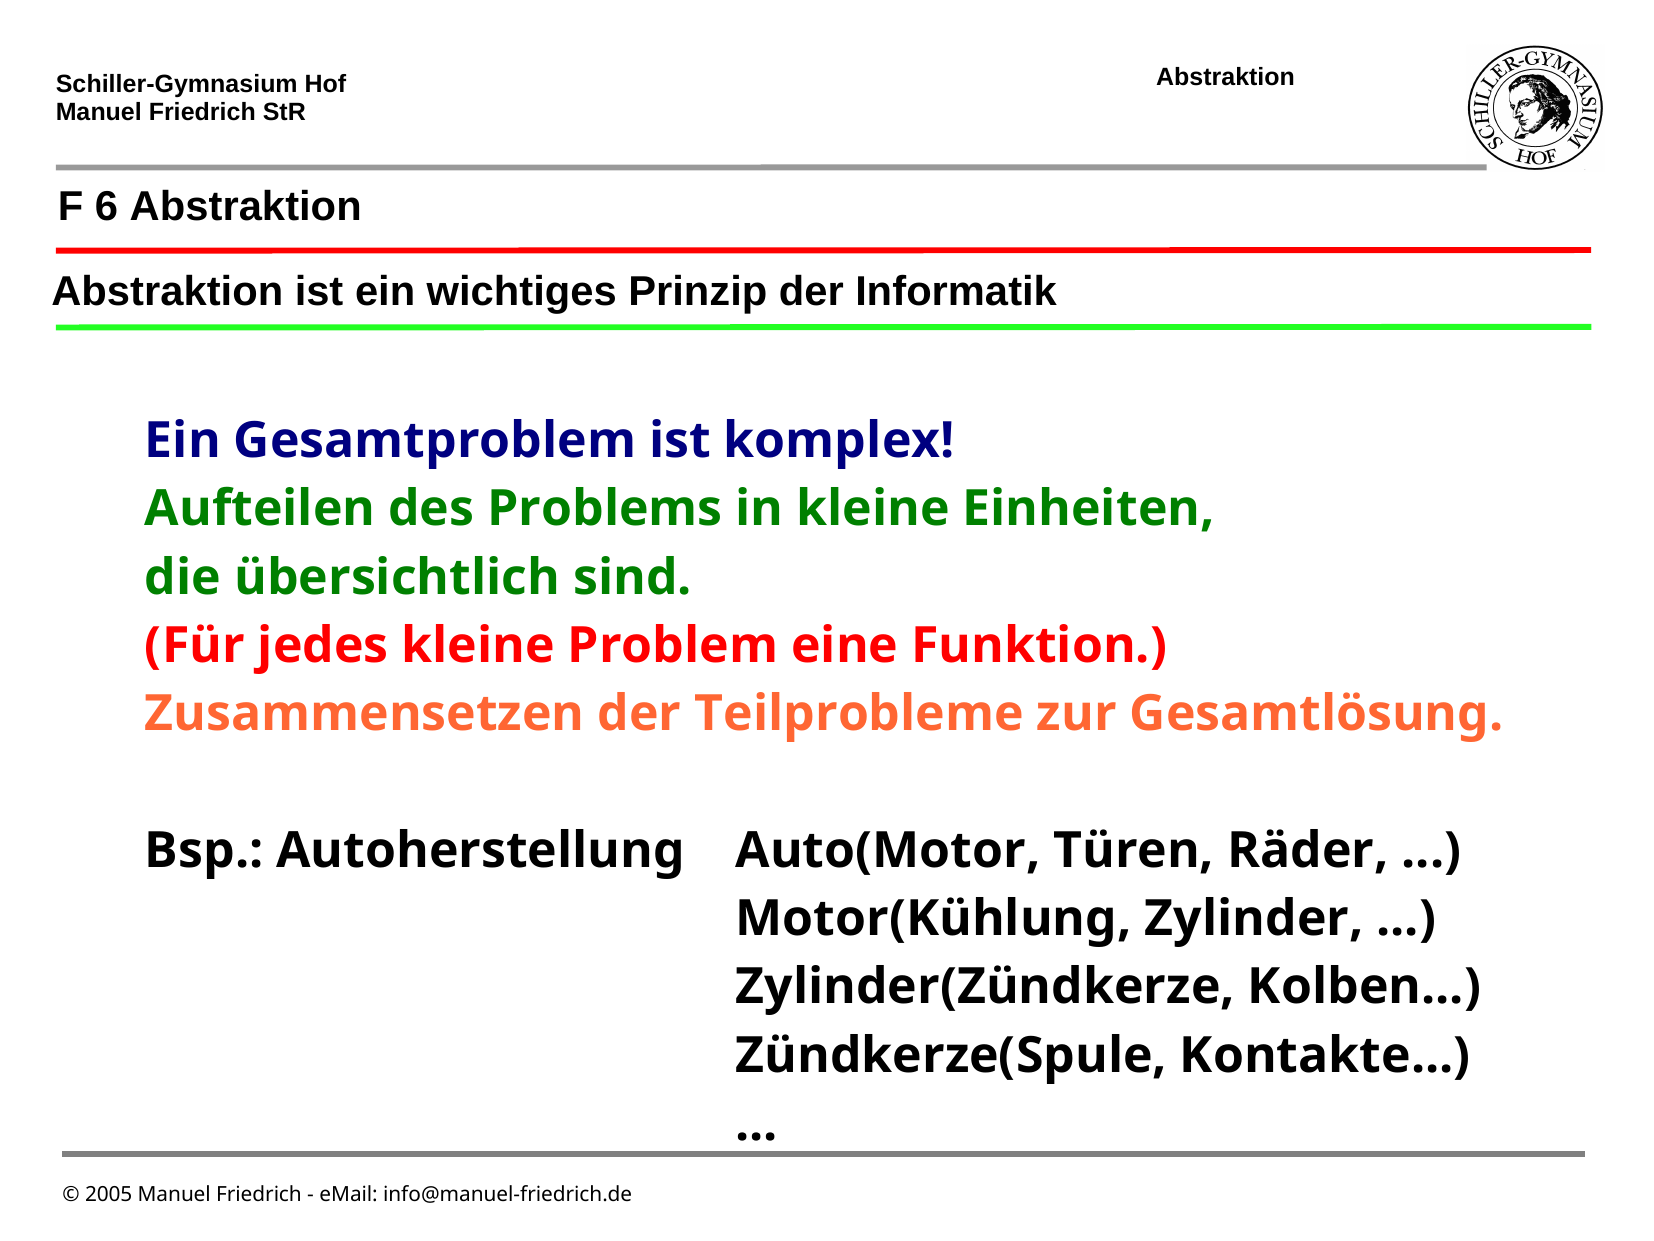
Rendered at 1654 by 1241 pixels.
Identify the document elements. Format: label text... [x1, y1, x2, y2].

picture [1466, 44, 1605, 172]
text_box Schiller-Gymnasium Hof Manuel Friedrich StR [55, 69, 396, 129]
text_box © 2005 Manuel Friedrich - eMail: info@manuel-friedrich.de [62, 1178, 1550, 1204]
text_box Abstraktion ist ein wichtiges Prinzip der Informatik [51, 268, 1563, 319]
text_box Abstraktion [1156, 62, 1425, 123]
text_box F 6 Abstraktion [57, 183, 1284, 234]
text_box Ein Gesamtproblem ist komplex! Aufteilen des Problems in kleine Einheiten, die übersichtlich sind. (Für jedes kleine Problem eine Funktion.) Zusammensetzen der Teilprobleme zur Gesamtlösung. Bsp.: Autoherstellung Auto(Motor, Türen, Räder, ...) Motor(Kühlung, Zylinder, ...) Zylinder(Zündkerze, Kolben...) Zündkerze(Spule, Kontakte...) ... [145, 404, 1525, 1185]
